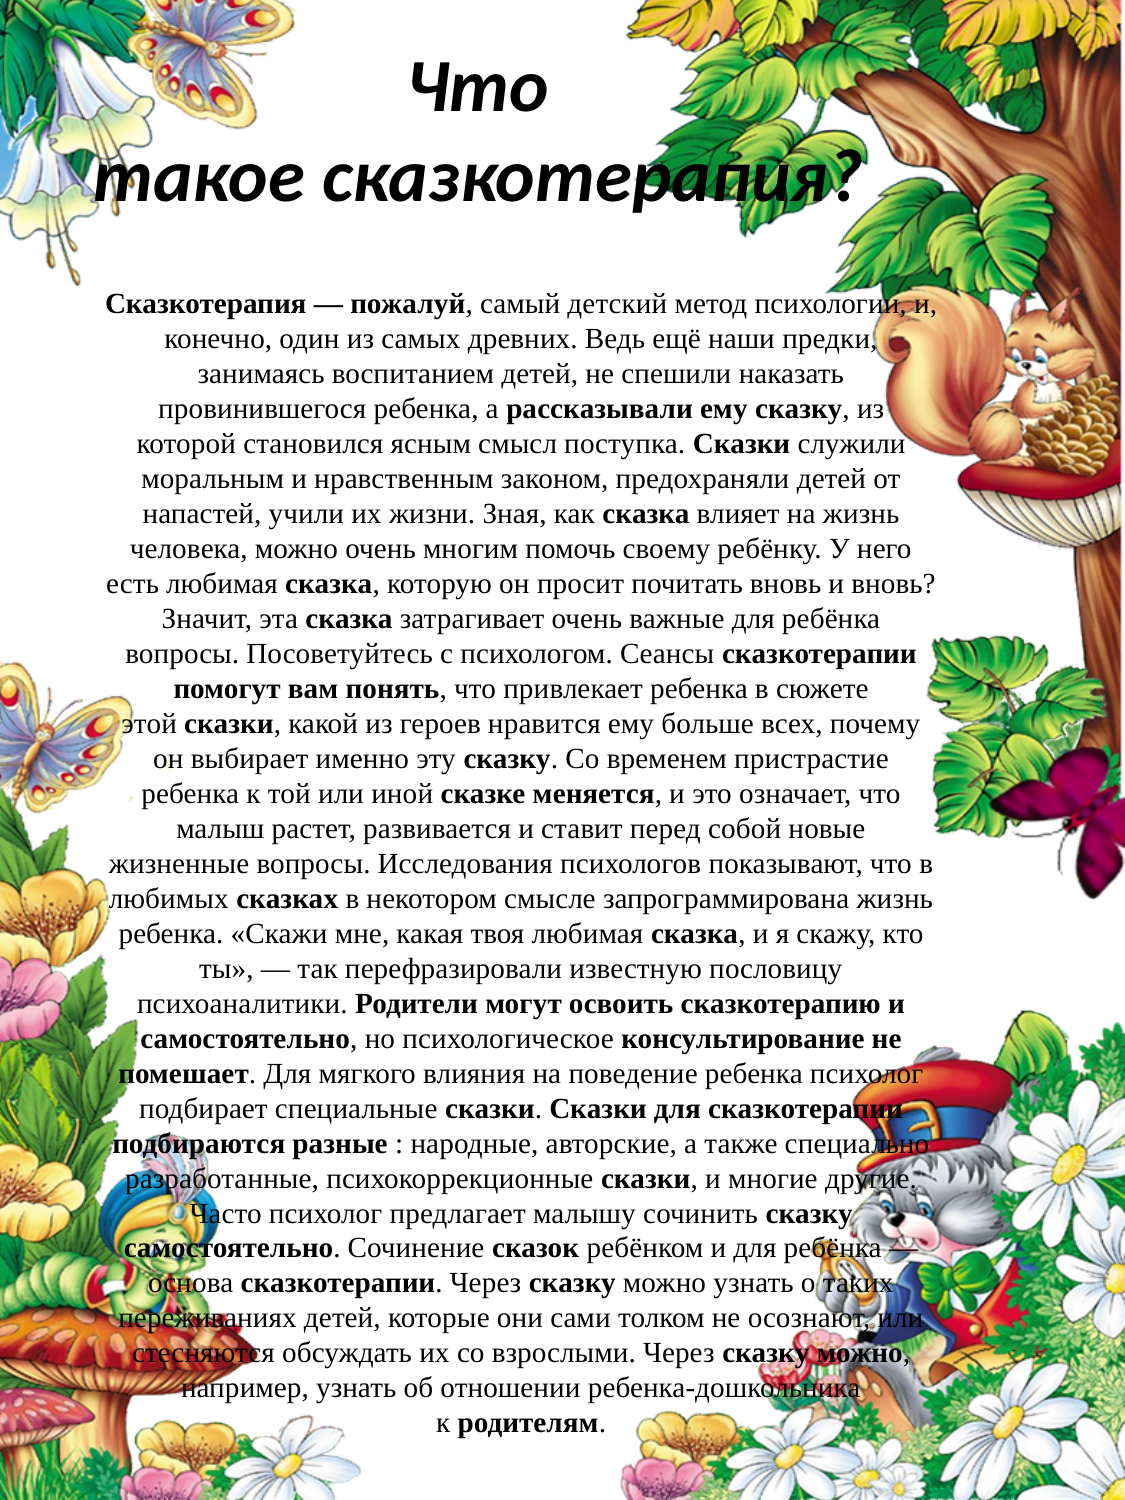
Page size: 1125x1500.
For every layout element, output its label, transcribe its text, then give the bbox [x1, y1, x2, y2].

title Что такое сказкотерапия? [0, 29, 957, 351]
subtitle Сказкотерапия — пожалуй, самый детский метод психологии, и, конечно, один из самых древних. Ведь ещё наши предки, занимаясь воспитанием детей, не спешили наказать провинившегося ребенка, а рассказывали ему сказку, из которой становился ясным смысл поступка. Сказки служили моральным и нравственным законом, предохраняли детей от напастей, учили их жизни. Зная, как сказка влияет на жизнь человека, можно очень многим помочь своему ребёнку. У него есть любимая сказка, которую он просит почитать вновь и вновь? Значит, эта сказка затрагивает очень важные для ребёнка вопросы. Посоветуйтесь с психологом. Сеансы сказкотерапии помогут вам понять, что привлекает ребенка в сюжете этой сказки, какой из героев нравится ему больше всех, почему он выбирает именно эту сказку. Со временем пристрастие ребенка к той или иной сказке меняется, и это означает, что малыш растет, развивается и ставит перед собой новые жизненные вопросы. Исследования психологов показывают, что в любимых сказках в некотором смысле запрограммирована жизнь ребенка. «Скажи мне, какая твоя любимая сказка, и я скажу, кто ты», — так перефразировали известную пословицу психоаналитики. Родители могут освоить сказкотерапию и самостоятельно, но психологическое консультирование не помешает. Для мягкого влияния на поведение ребенка психолог подбирает специальные сказки. Сказки для сказкотерапии подбираются разные : народные, авторские, а также специально разработанные, психокоррекционные сказки, и многие другие. Часто психолог предлагает малышу сочинить сказку самостоятельно. Сочинение сказок ребёнком и для ребёнка — основа сказкотерапии. Через сказку можно узнать о таких переживаниях детей, которые они сами толком не осознают, или стесняются обсуждать их со взрослыми. Через сказку можно, например, узнать об отношении ребенка-дошкольника к родителям. [90, 277, 953, 1400]
picture [0, 0, 1125, 1500]
